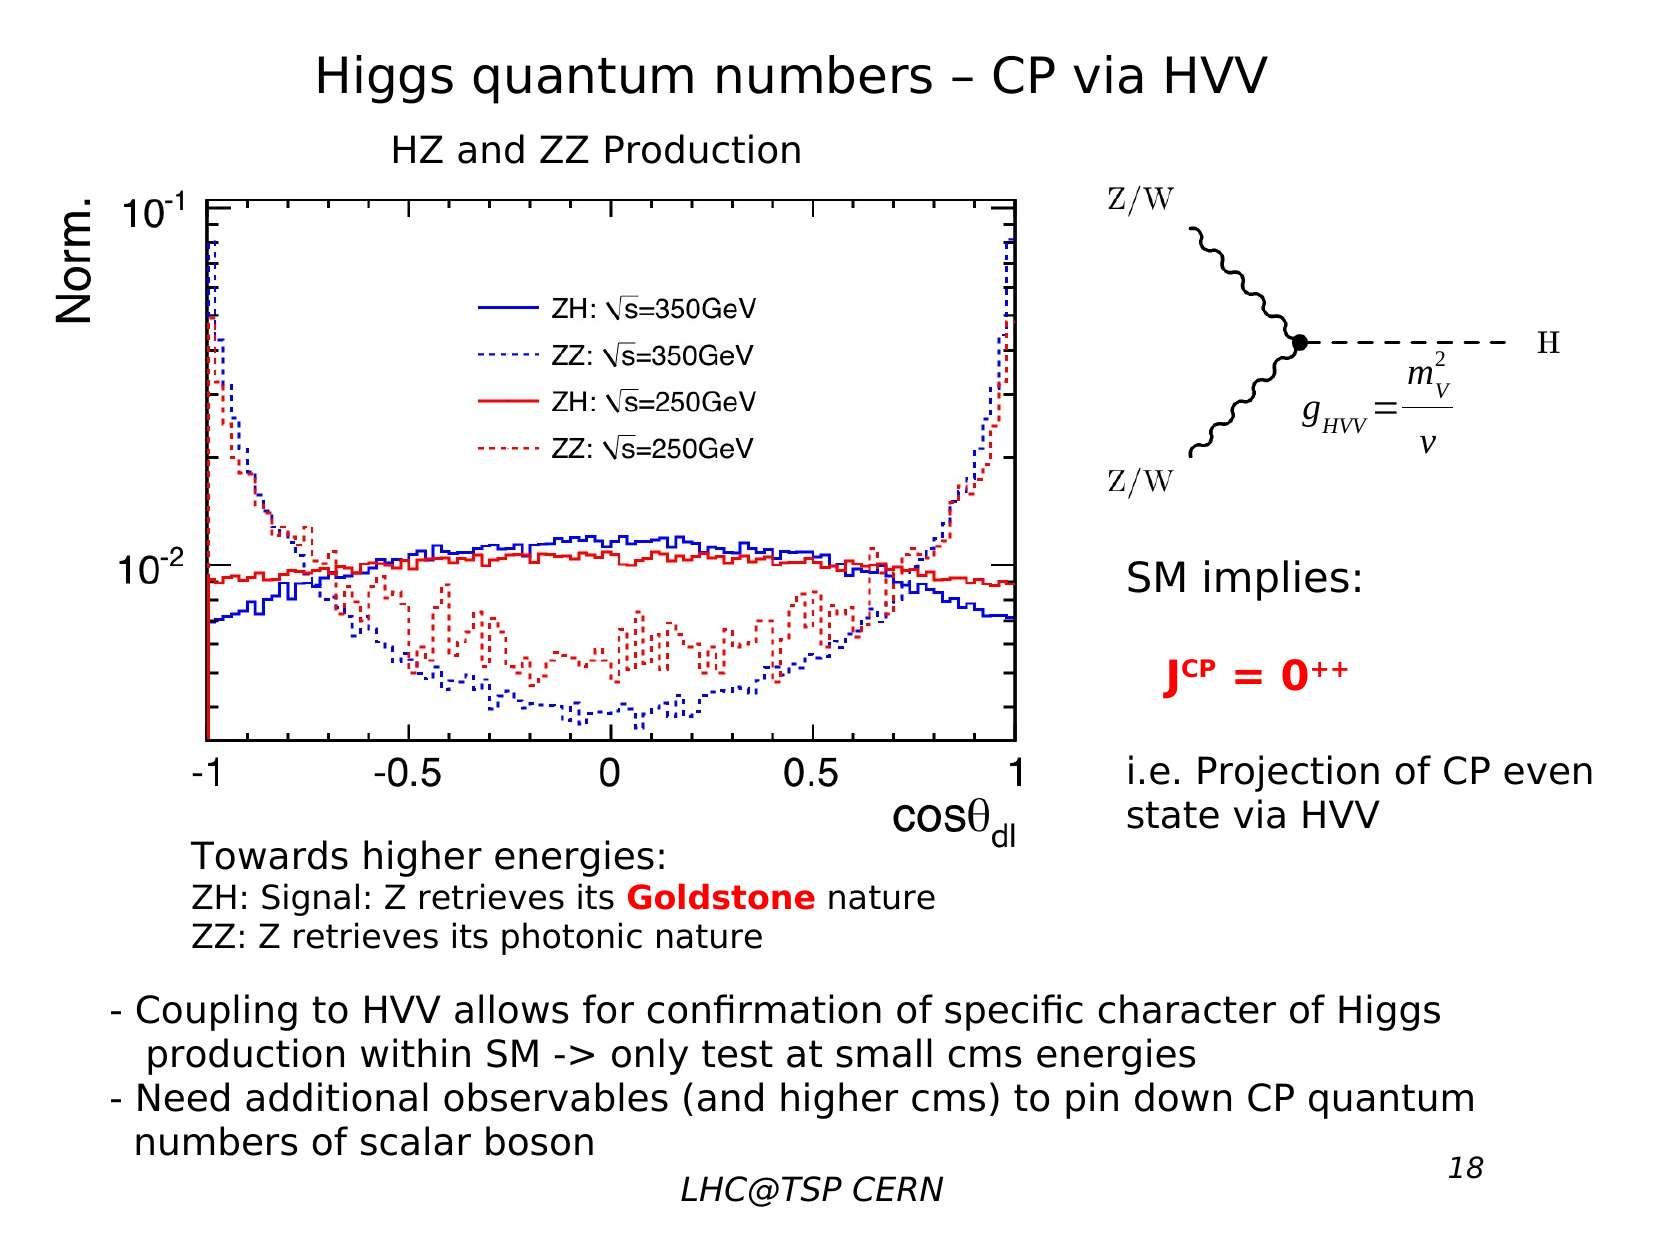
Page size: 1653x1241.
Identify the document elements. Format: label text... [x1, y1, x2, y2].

text_box HZ and ZZ Production [375, 120, 841, 179]
text_box SM implies: JCP = 0++ i.e. Projection of CP even state via HVV [1111, 546, 1613, 846]
picture [23, 142, 1576, 872]
text_box - Coupling to HVV allows for confirmation of specific character of Higgs production within SM -> only test at small cms energies - Need additional observables (and higher cms) to pin down CP quantum numbers of scalar boson [94, 980, 1504, 1172]
chart [1294, 341, 1462, 464]
text_box Towards higher energies: ZH: Signal: Z retrieves its Goldstone nature ZZ: Z retrieves its photonic nature [176, 825, 1258, 980]
text_box Higgs quantum numbers – CP via HVV [300, 38, 1300, 113]
